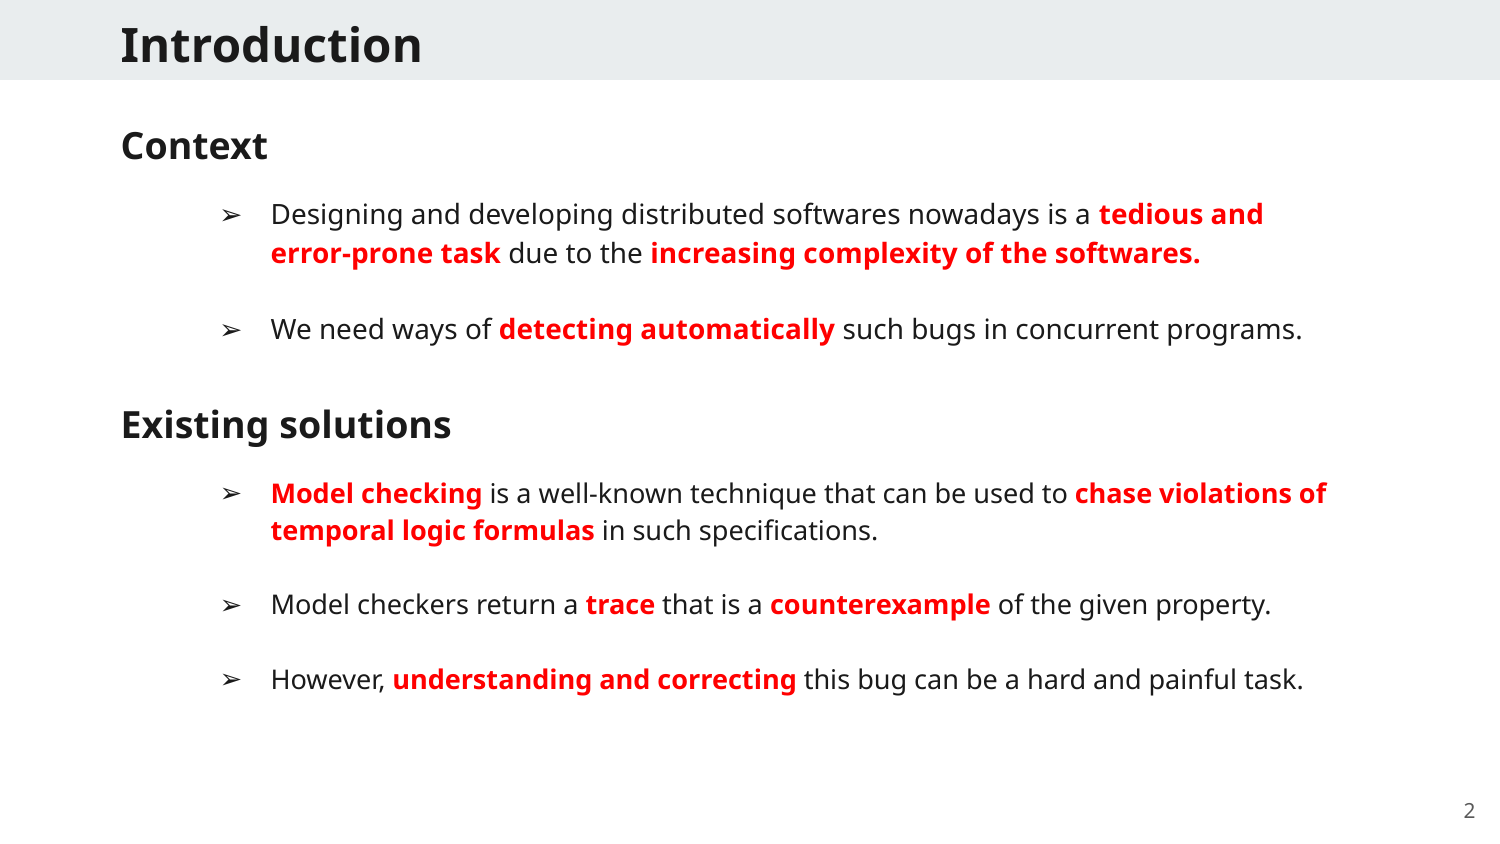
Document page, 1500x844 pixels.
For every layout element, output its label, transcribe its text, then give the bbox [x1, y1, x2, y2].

list Context Designing and developing distributed softwares nowadays is a tedious and error-prone task due to the increasing complexity of the softwares. We need ways of detecting automatically such bugs in concurrent programs. [105, 99, 1367, 379]
title Introduction [105, 0, 1367, 88]
slide_number <numéro> [1400, 779, 1491, 844]
list Existing solutions Model checking is a well-known technique that can be used to chase violations of temporal logic formulas in such specifications. Model checkers return a trace that is a counterexample of the given property. However, understanding and correcting this bug can be a hard and painful task. [105, 379, 1395, 820]
